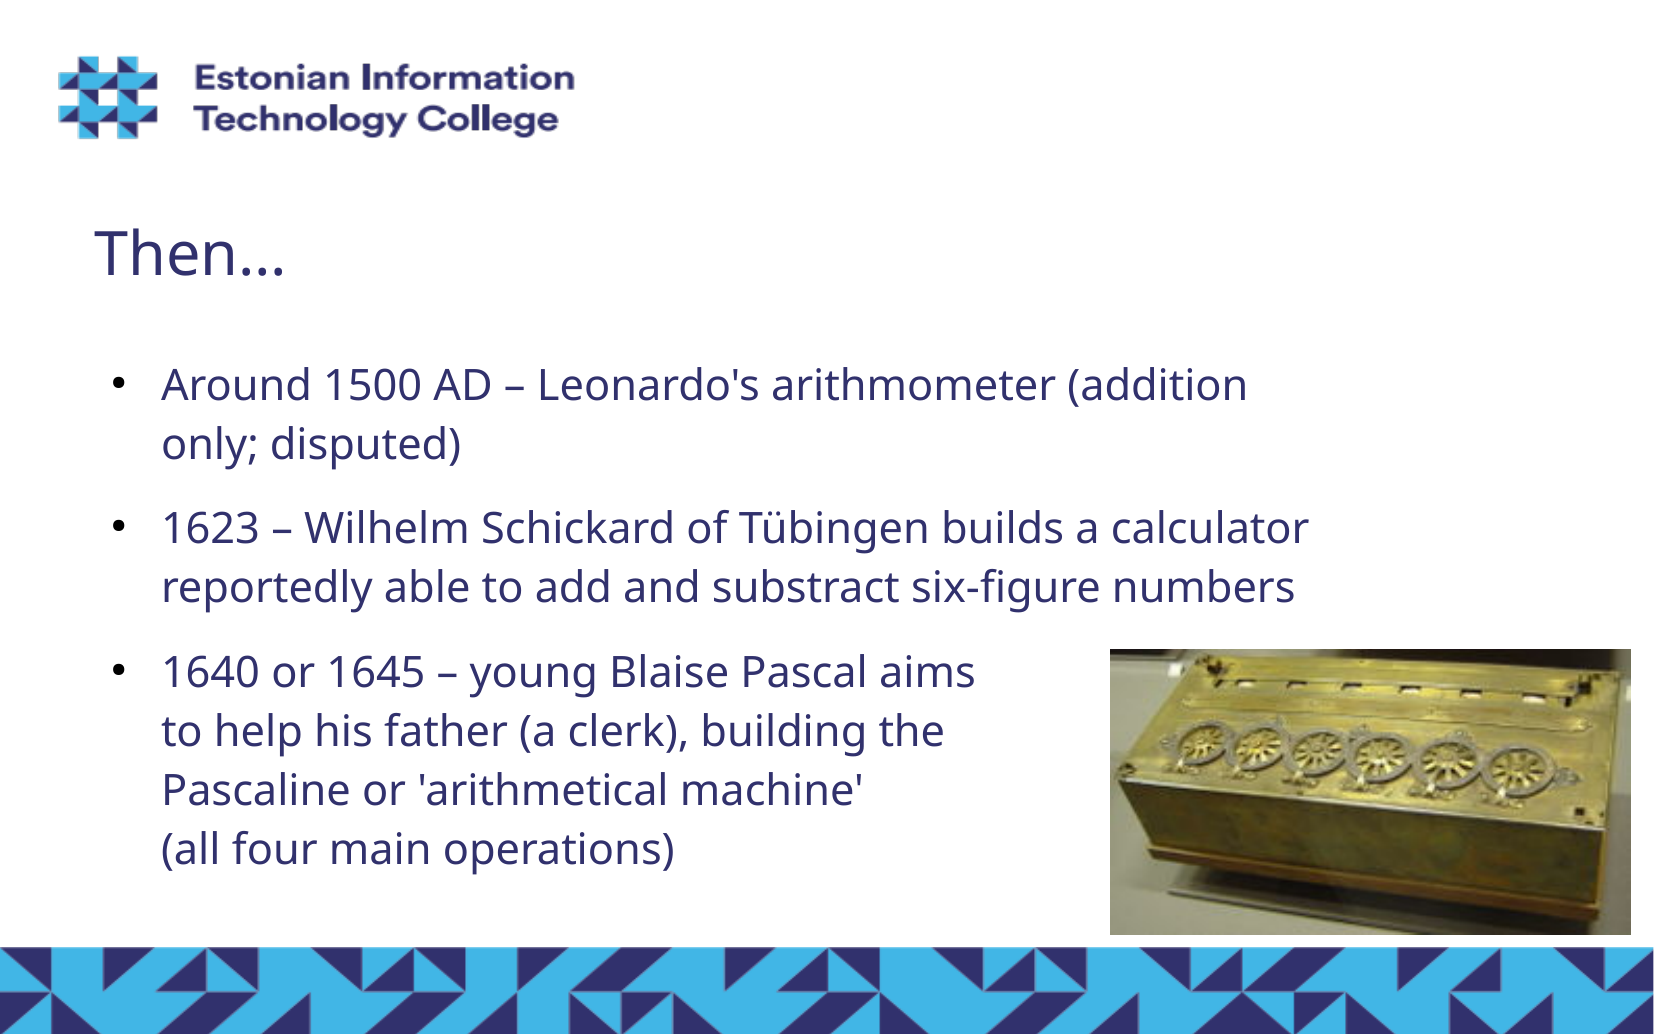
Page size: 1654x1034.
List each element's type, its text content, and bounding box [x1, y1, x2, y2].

picture [1110, 649, 1631, 935]
title Then… [94, 165, 1231, 338]
list Around 1500 AD – Leonardo's arithmometer (addition only; disputed) 1623 – Wilhelm Schickard of Tübingen builds a calculator reportedly able to add and substract six-figure numbers 1640 or 1645 – young Blaise Pascal aims to help his father (a clerk), building the Pascaline or 'arithmetical machine' (all four main operations) [94, 354, 1312, 922]
